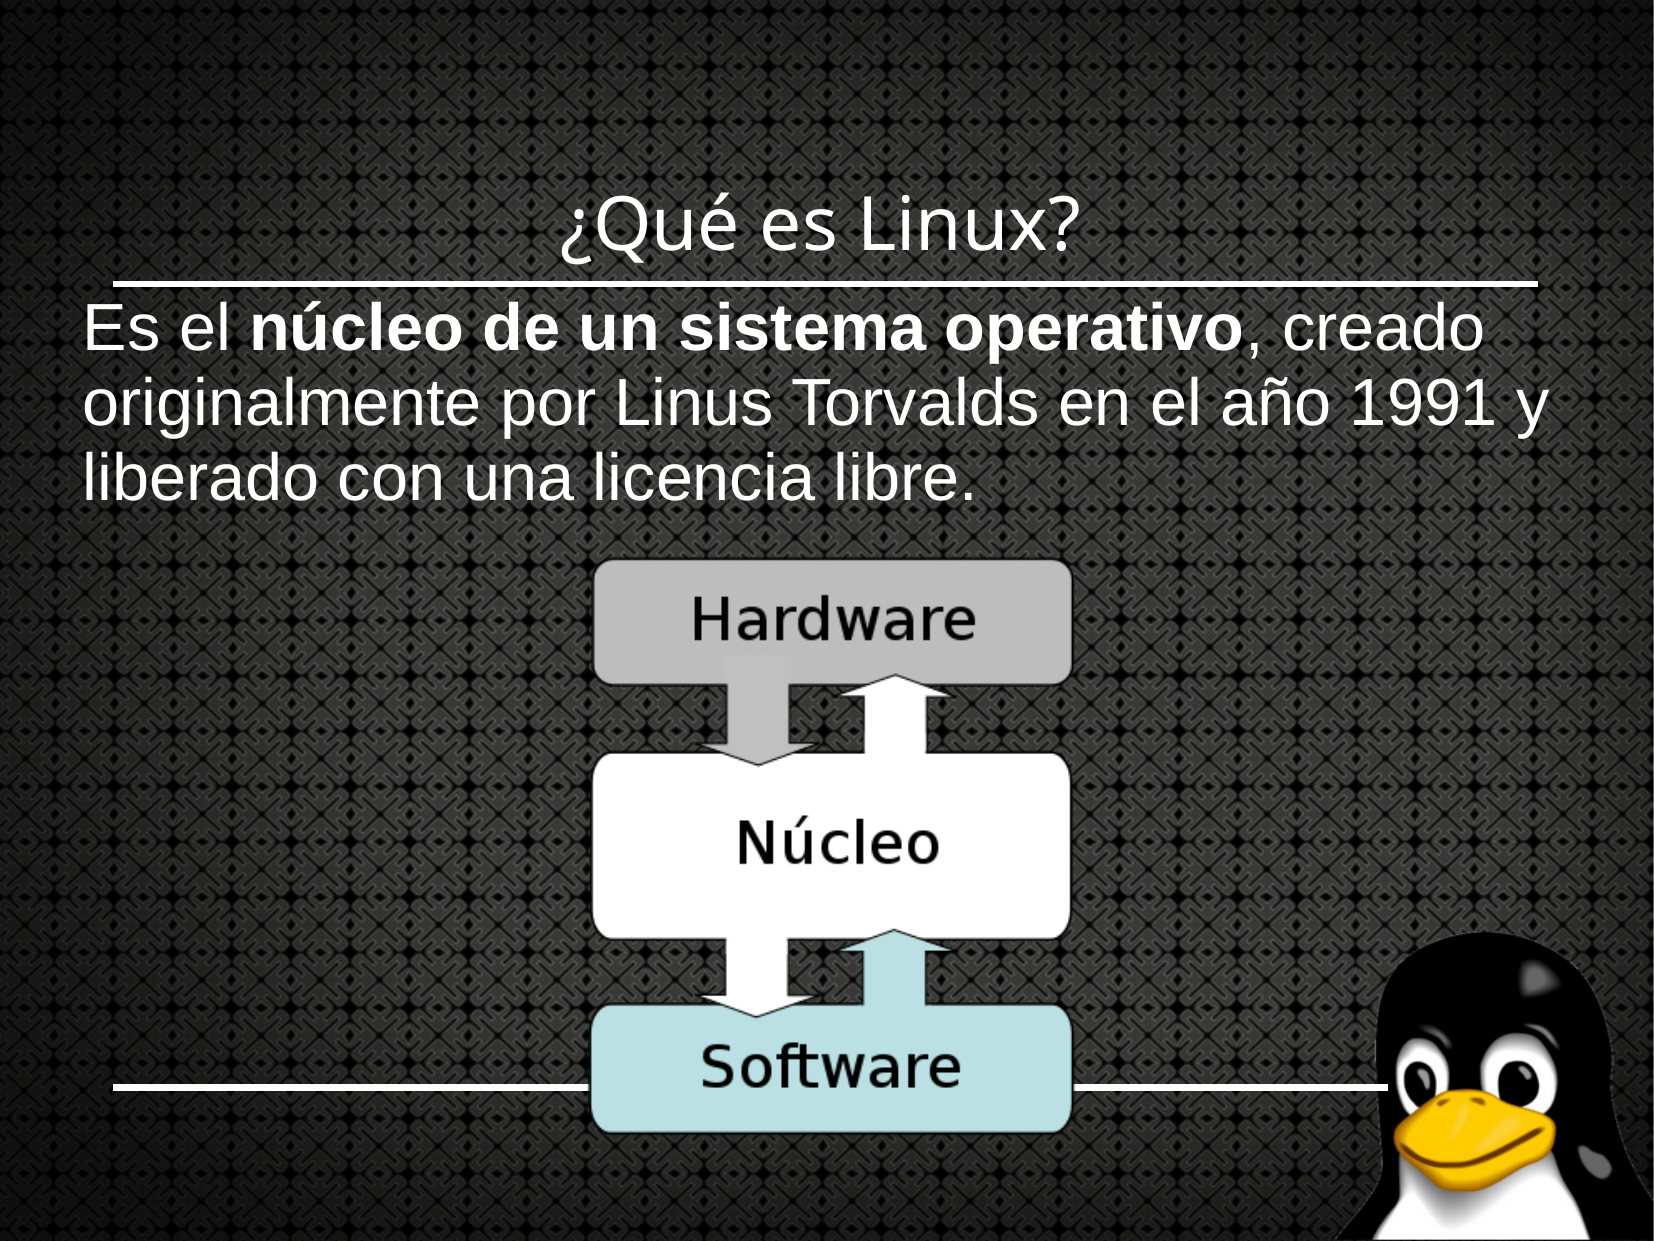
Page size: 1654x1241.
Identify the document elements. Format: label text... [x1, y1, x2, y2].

title ¿Qué es Linux? [135, 117, 1506, 290]
list Es el núcleo de un sistema operativo, creado originalmente por Linus Torvalds en el año 1991 y liberado con una licencia libre. [82, 290, 1571, 1109]
picture [0, 0, 1654, 1241]
